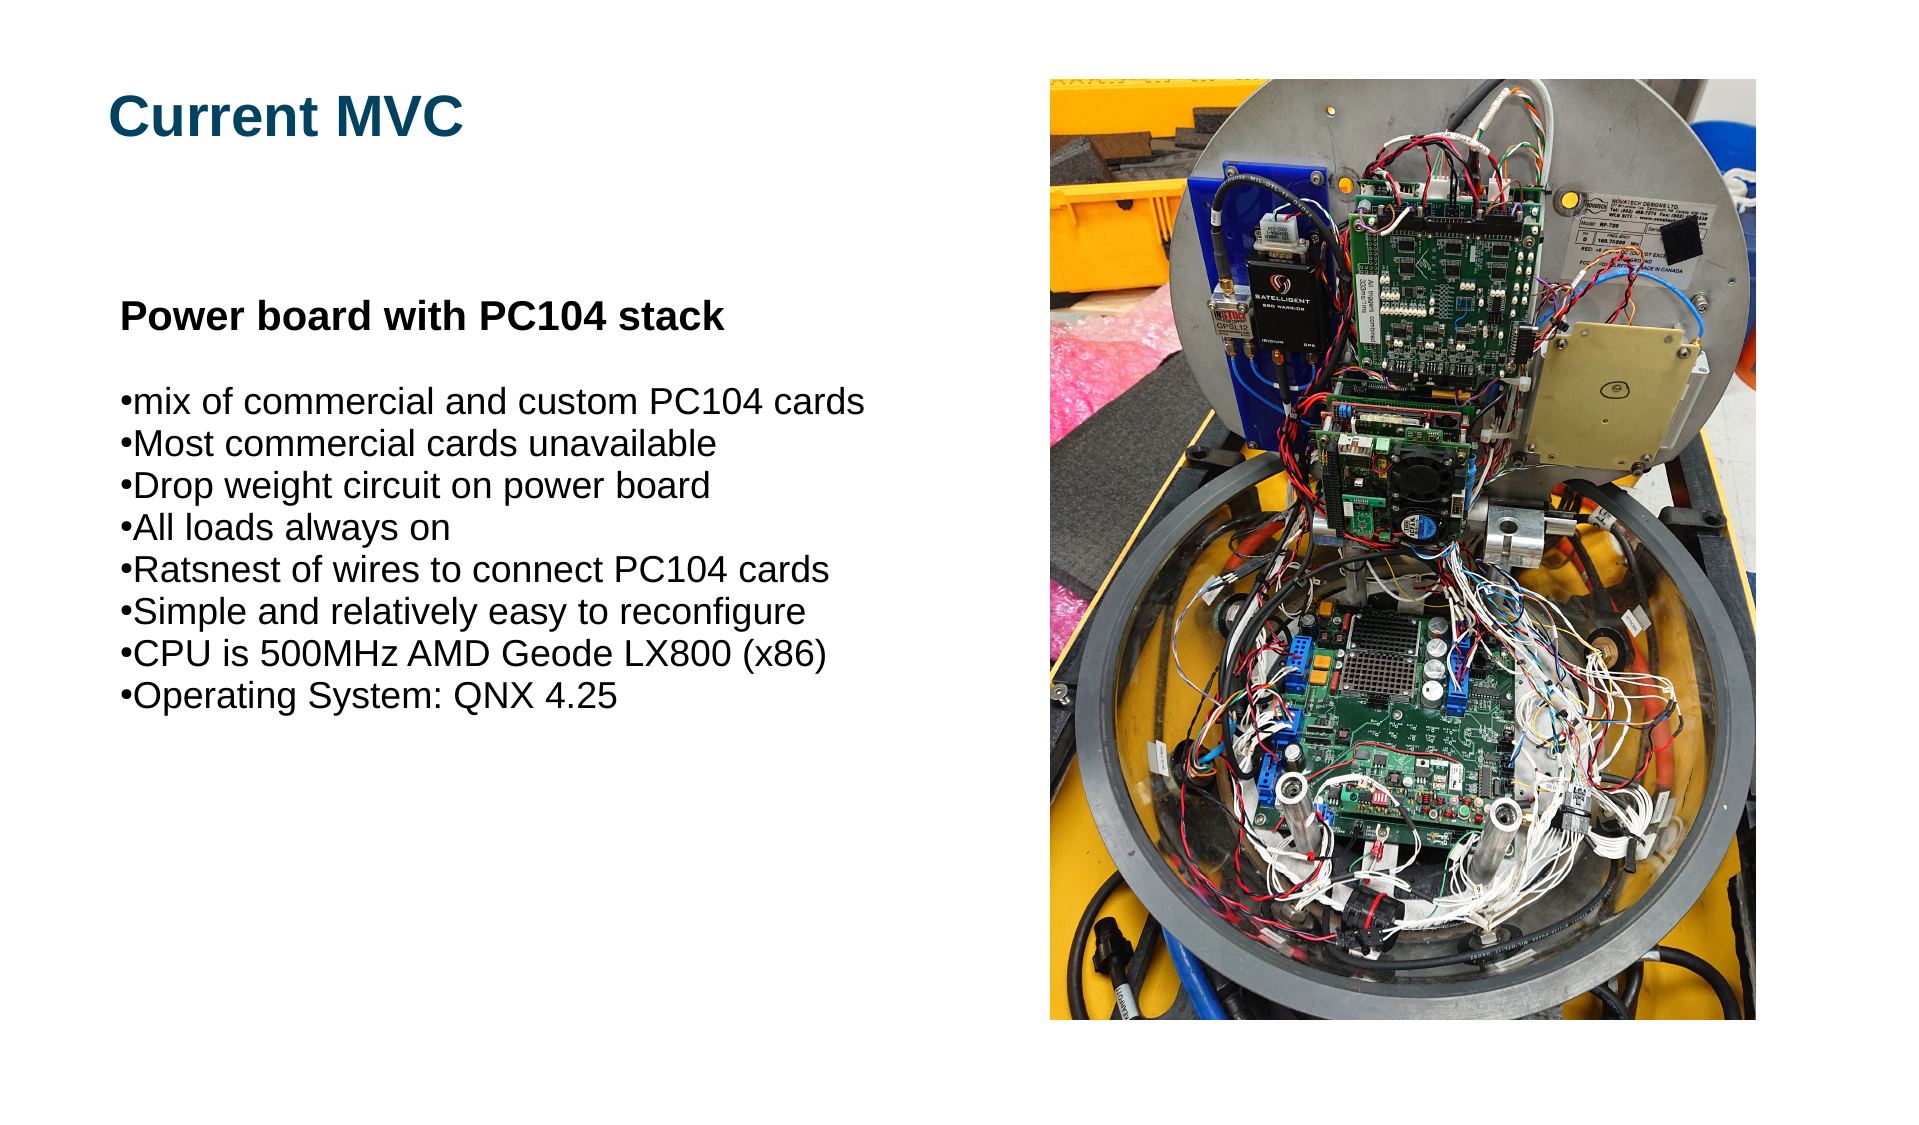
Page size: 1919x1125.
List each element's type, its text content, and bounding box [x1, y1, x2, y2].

title Current MVC [93, 59, 1820, 177]
picture [1050, 79, 1756, 1021]
text_box Power board with PC104 stack mix of commercial and custom PC104 cards Most commercial cards unavailable Drop weight circuit on power board All loads always on Ratsnest of wires to connect PC104 cards Simple and relatively easy to reconfigure CPU is 500MHz AMD Geode LX800 (x86) Operating System: QNX 4.25 [105, 285, 904, 725]
